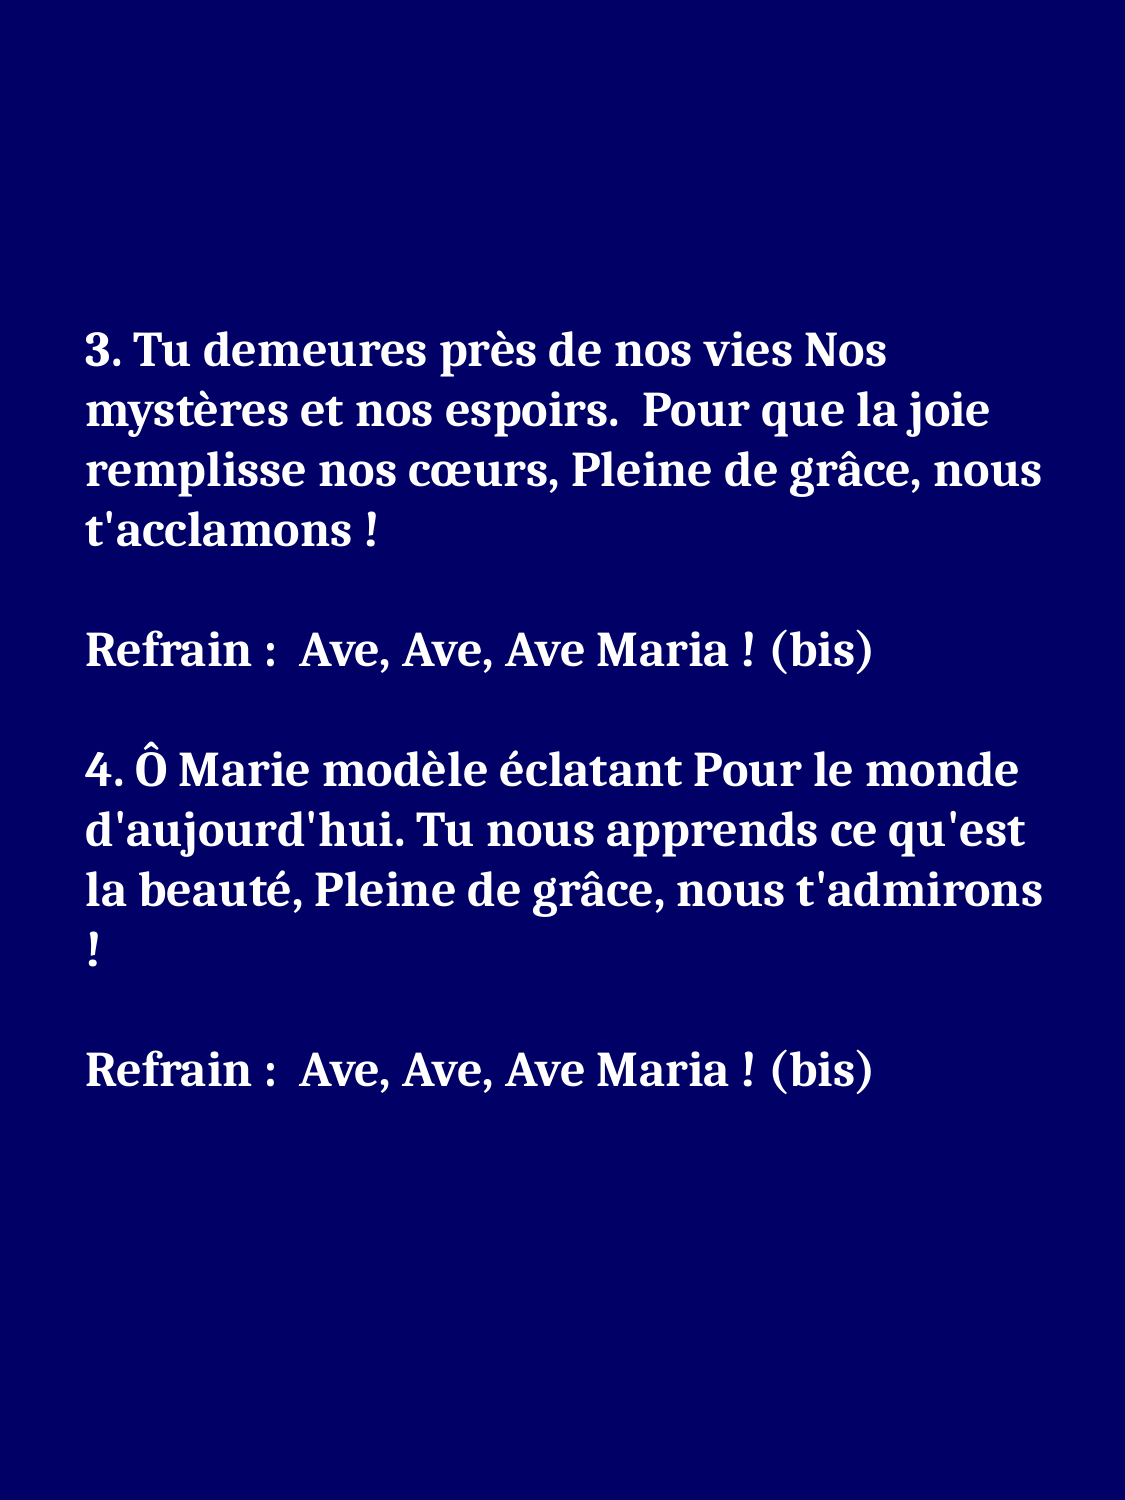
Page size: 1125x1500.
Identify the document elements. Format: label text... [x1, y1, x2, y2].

text_box 3. Tu demeures près de nos vies Nos mystères et nos espoirs. Pour que la joie remplisse nos cœurs, Pleine de grâce, nous t'acclamons ! Refrain : Ave, Ave, Ave Maria ! (bis) 4. Ô Marie modèle éclatant Pour le monde d'aujourd'hui. Tu nous apprends ce qu'est la beauté, Pleine de grâce, nous t'admirons ! Refrain : Ave, Ave, Ave Maria ! (bis) [70, 256, 1063, 1232]
